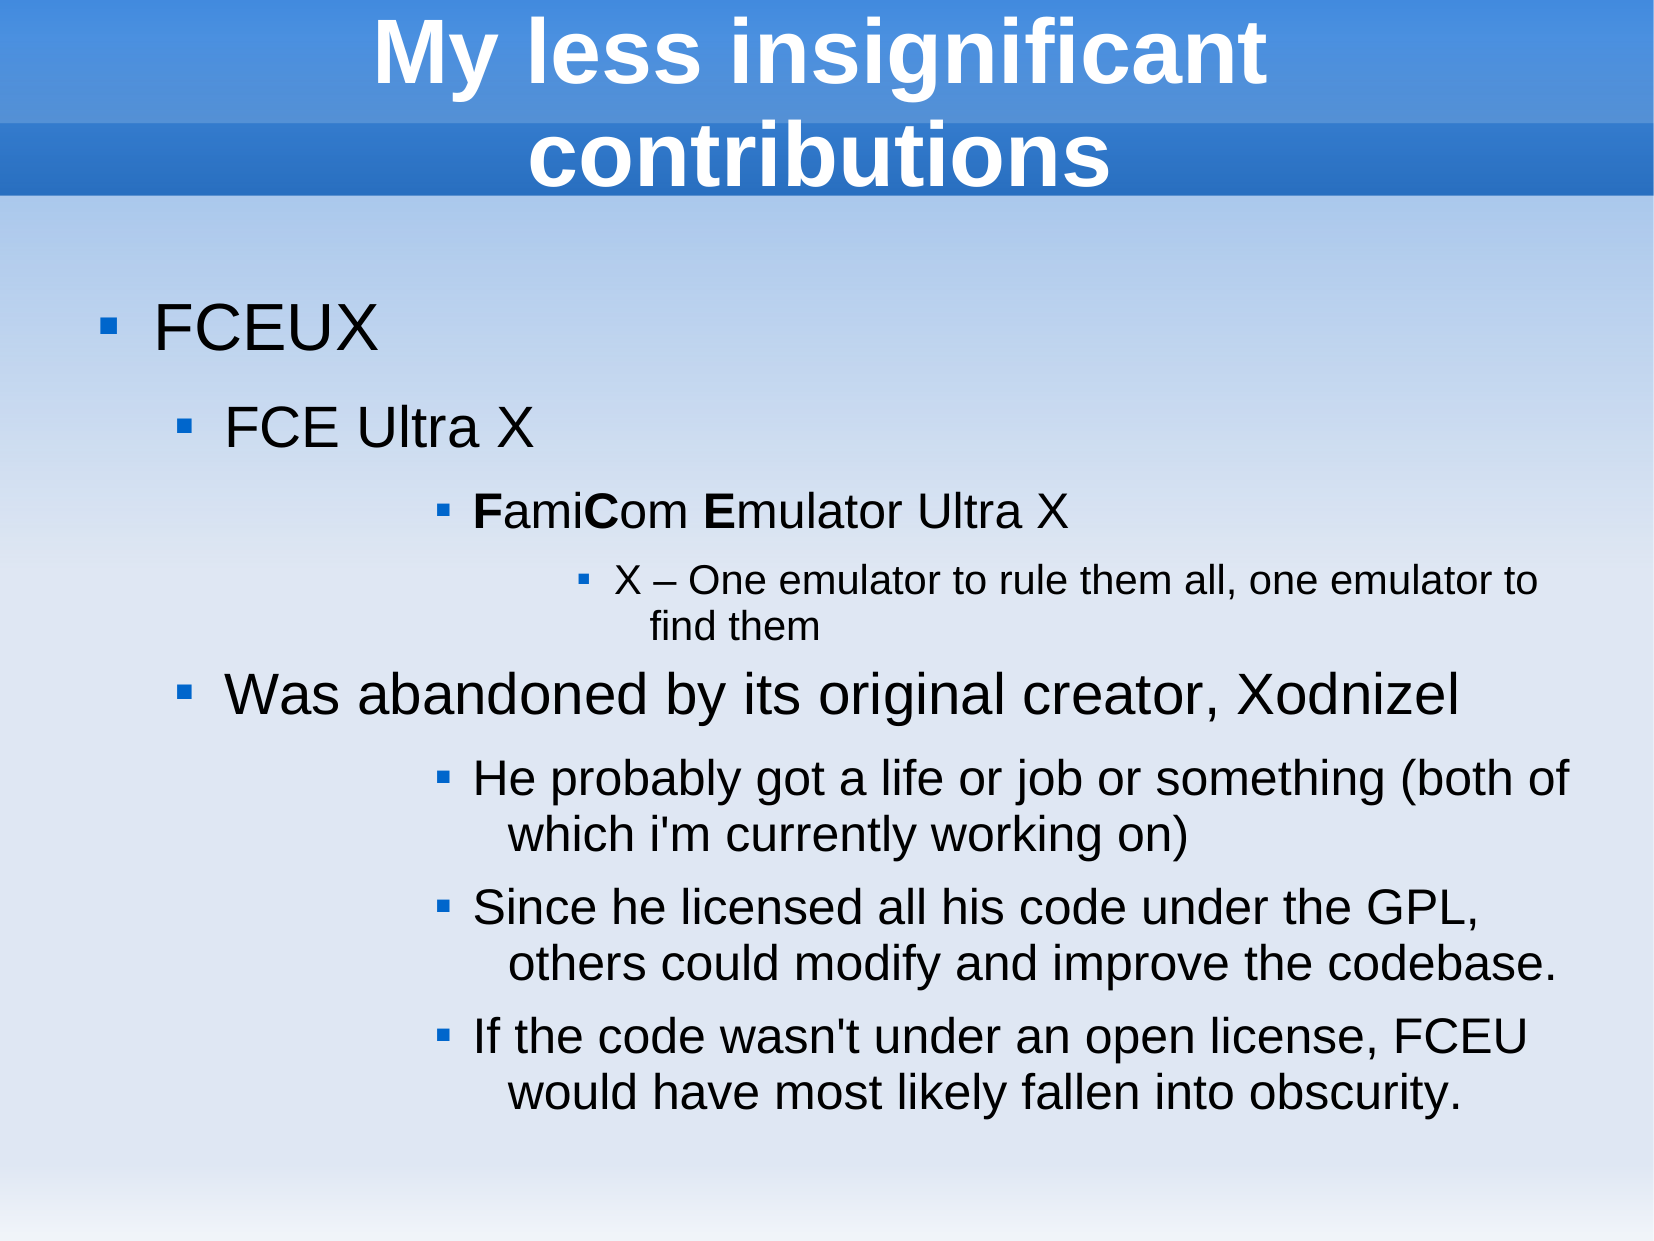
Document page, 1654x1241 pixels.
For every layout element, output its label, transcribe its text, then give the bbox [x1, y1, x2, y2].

list FCEUX FCE Ultra X FamiCom Emulator Ultra X X – One emulator to rule them all, one emulator to find them Was abandoned by its original creator, Xodnizel He probably got a life or job or something (both of which i'm currently working on) Since he licensed all his code under the GPL, others could modify and improve the codebase. If the code wasn't under an open license, FCEU would have most likely fallen into obscurity. [82, 290, 1571, 1120]
picture [0, 0, 1654, 1241]
title My less insignificant contributions [76, 1, 1565, 207]
